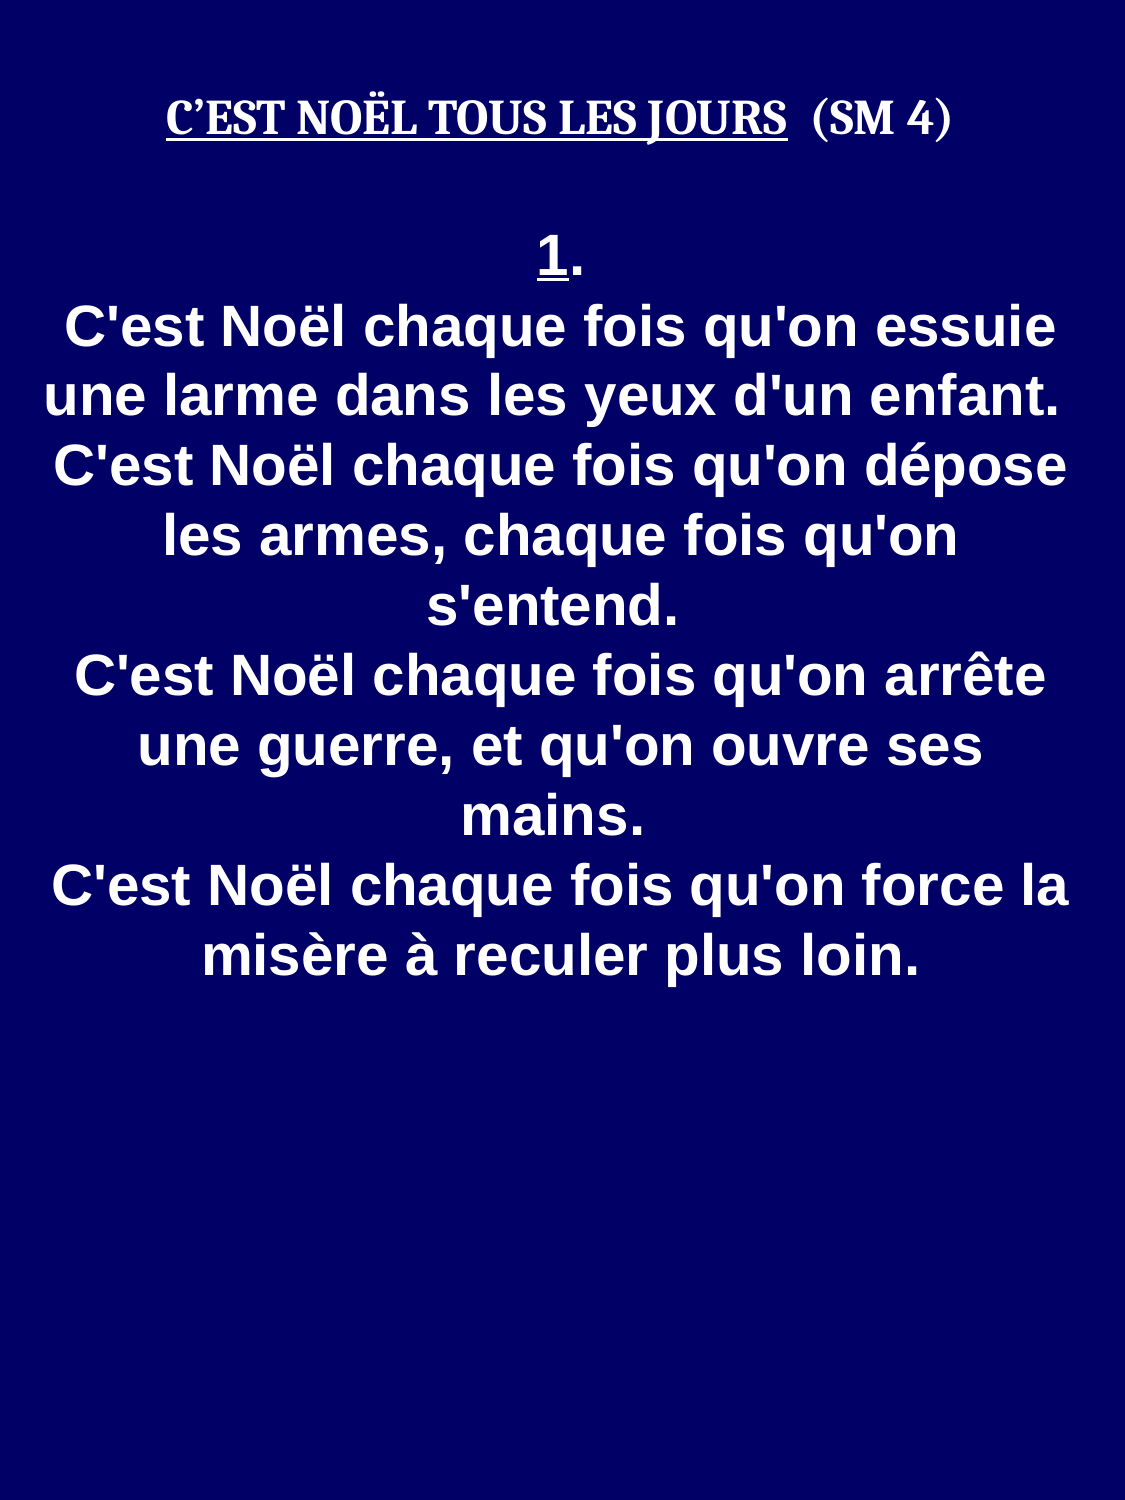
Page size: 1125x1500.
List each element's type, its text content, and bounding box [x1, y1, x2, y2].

text_box C’EST NOËL TOUS LES JOURS (SM 4) 1. C'est Noël chaque fois qu'on essuie une larme dans les yeux d'un enfant. C'est Noël chaque fois qu'on dépose les armes, chaque fois qu'on s'entend. C'est Noël chaque fois qu'on arrête une guerre, et qu'on ouvre ses mains. C'est Noël chaque fois qu'on force la misère à reculer plus loin. [23, 76, 1099, 996]
